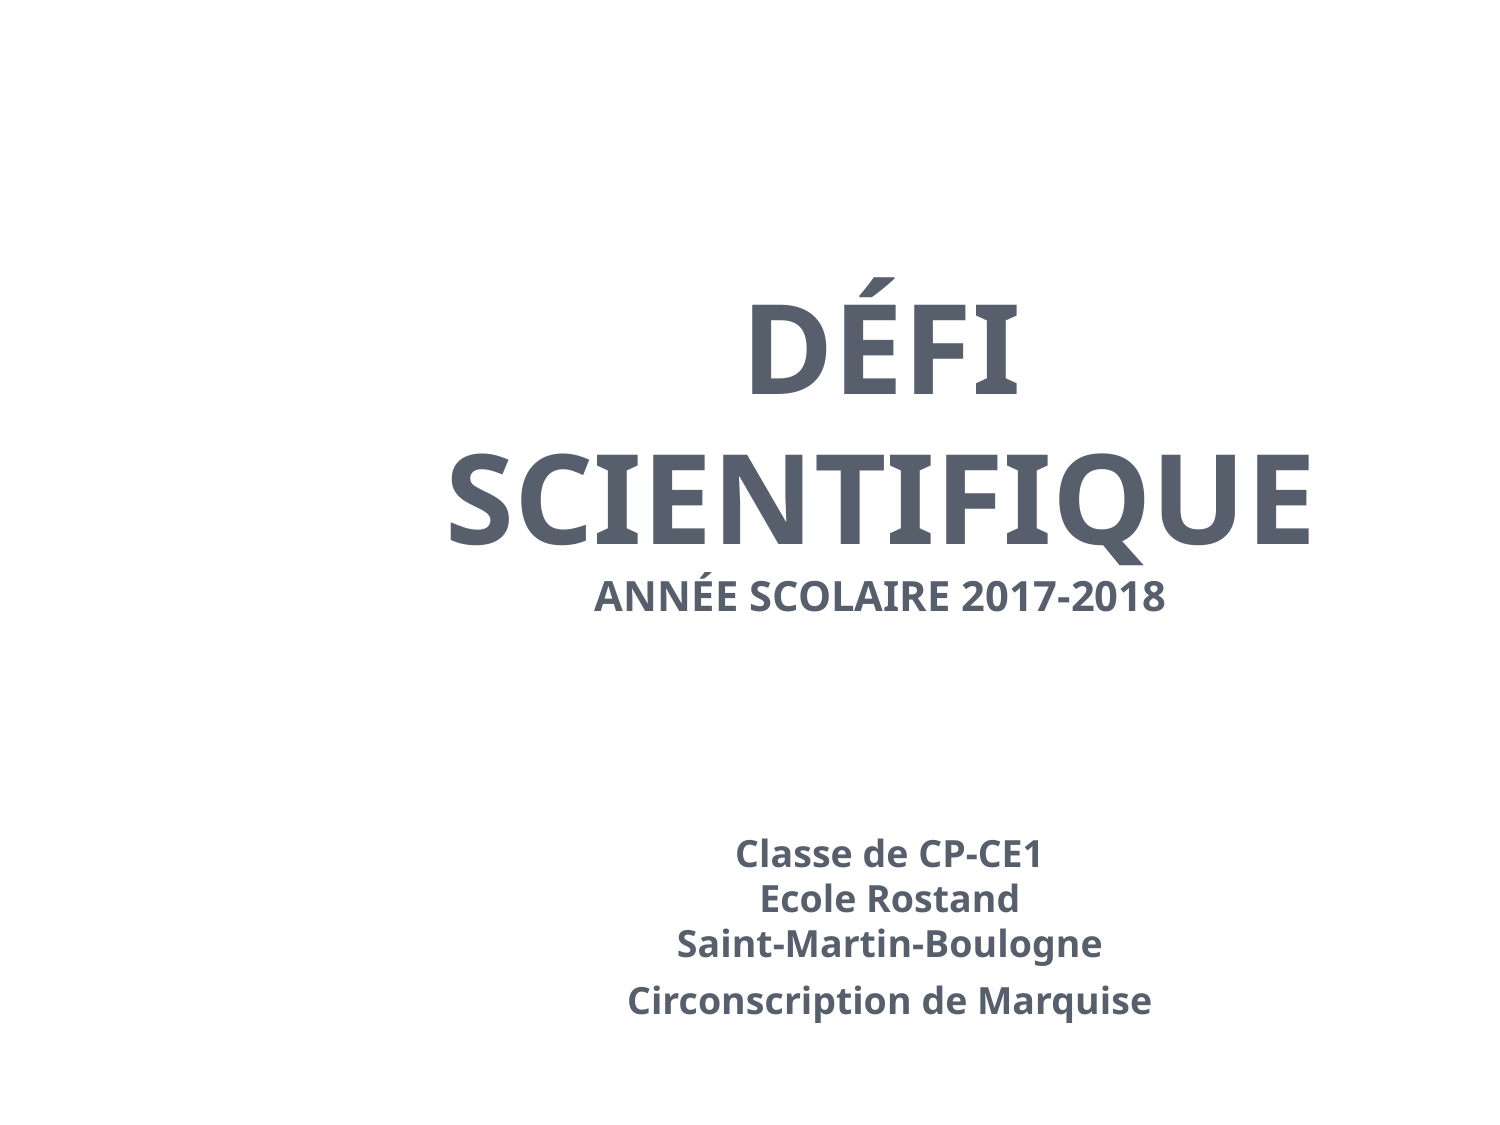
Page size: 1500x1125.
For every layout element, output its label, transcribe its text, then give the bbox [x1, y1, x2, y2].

title Défi scientifique Année scolaire 2017-2018 [375, 316, 1388, 628]
subtitle Classe de CP-CE1 Ecole Rostand Saint-Martin-Boulogne Circonscription de Marquise [383, 822, 1397, 1048]
